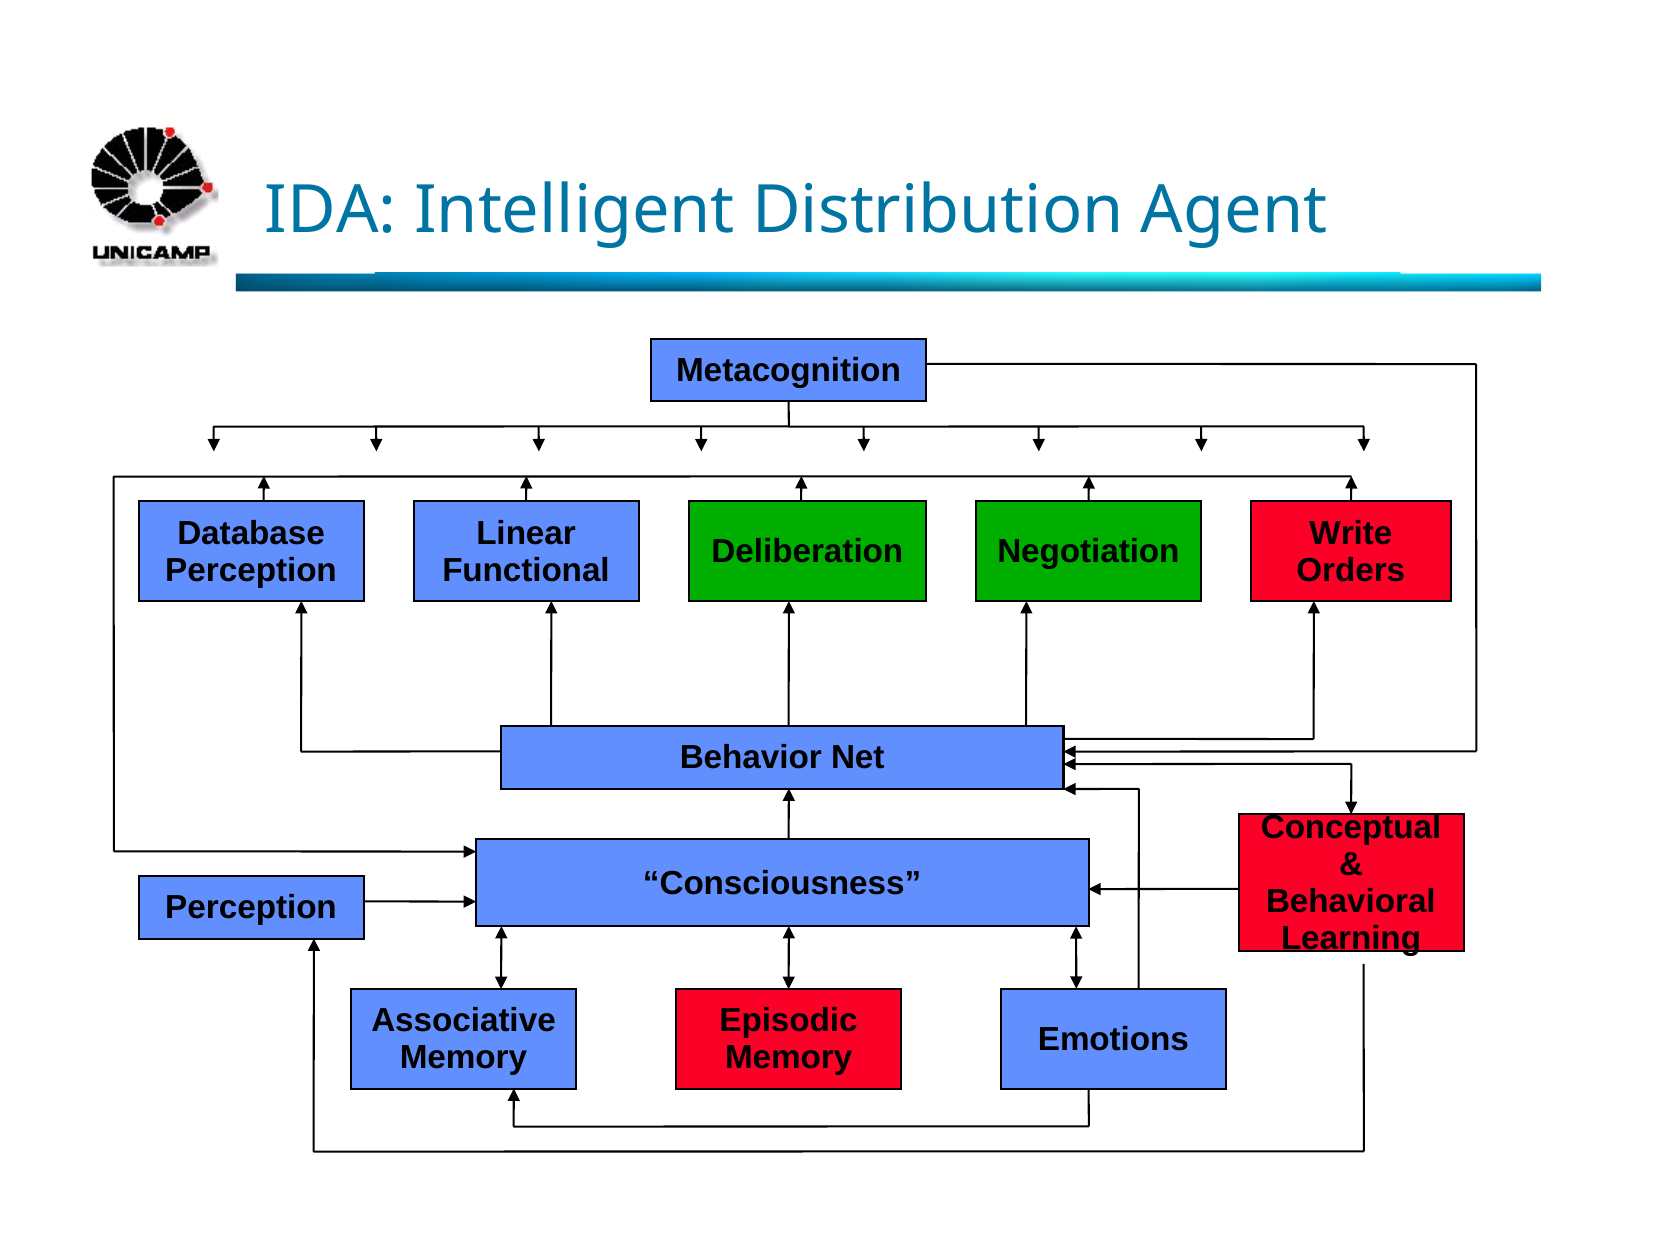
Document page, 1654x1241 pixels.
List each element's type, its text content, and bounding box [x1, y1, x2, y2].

title IDA: Intelligent Distribution Agent [264, 42, 1534, 250]
text_box Conceptual & Behavioral Learning [1238, 813, 1464, 952]
text_box Perception [138, 876, 364, 939]
text_box Behavior Net [501, 726, 1064, 789]
text_box Deliberation [688, 501, 927, 602]
text_box Write Orders [1251, 501, 1452, 602]
text_box Metacognition [651, 338, 927, 402]
text_box Linear Functional [413, 501, 639, 602]
text_box Episodic Memory [676, 988, 902, 1089]
text_box Emotions [1001, 988, 1227, 1089]
picture [125, 272, 1654, 295]
text_box Negotiation [976, 501, 1202, 602]
text_box Associative Memory [351, 988, 577, 1089]
text_box “Consciousness” [476, 838, 1089, 927]
text_box Database Perception [138, 501, 364, 602]
